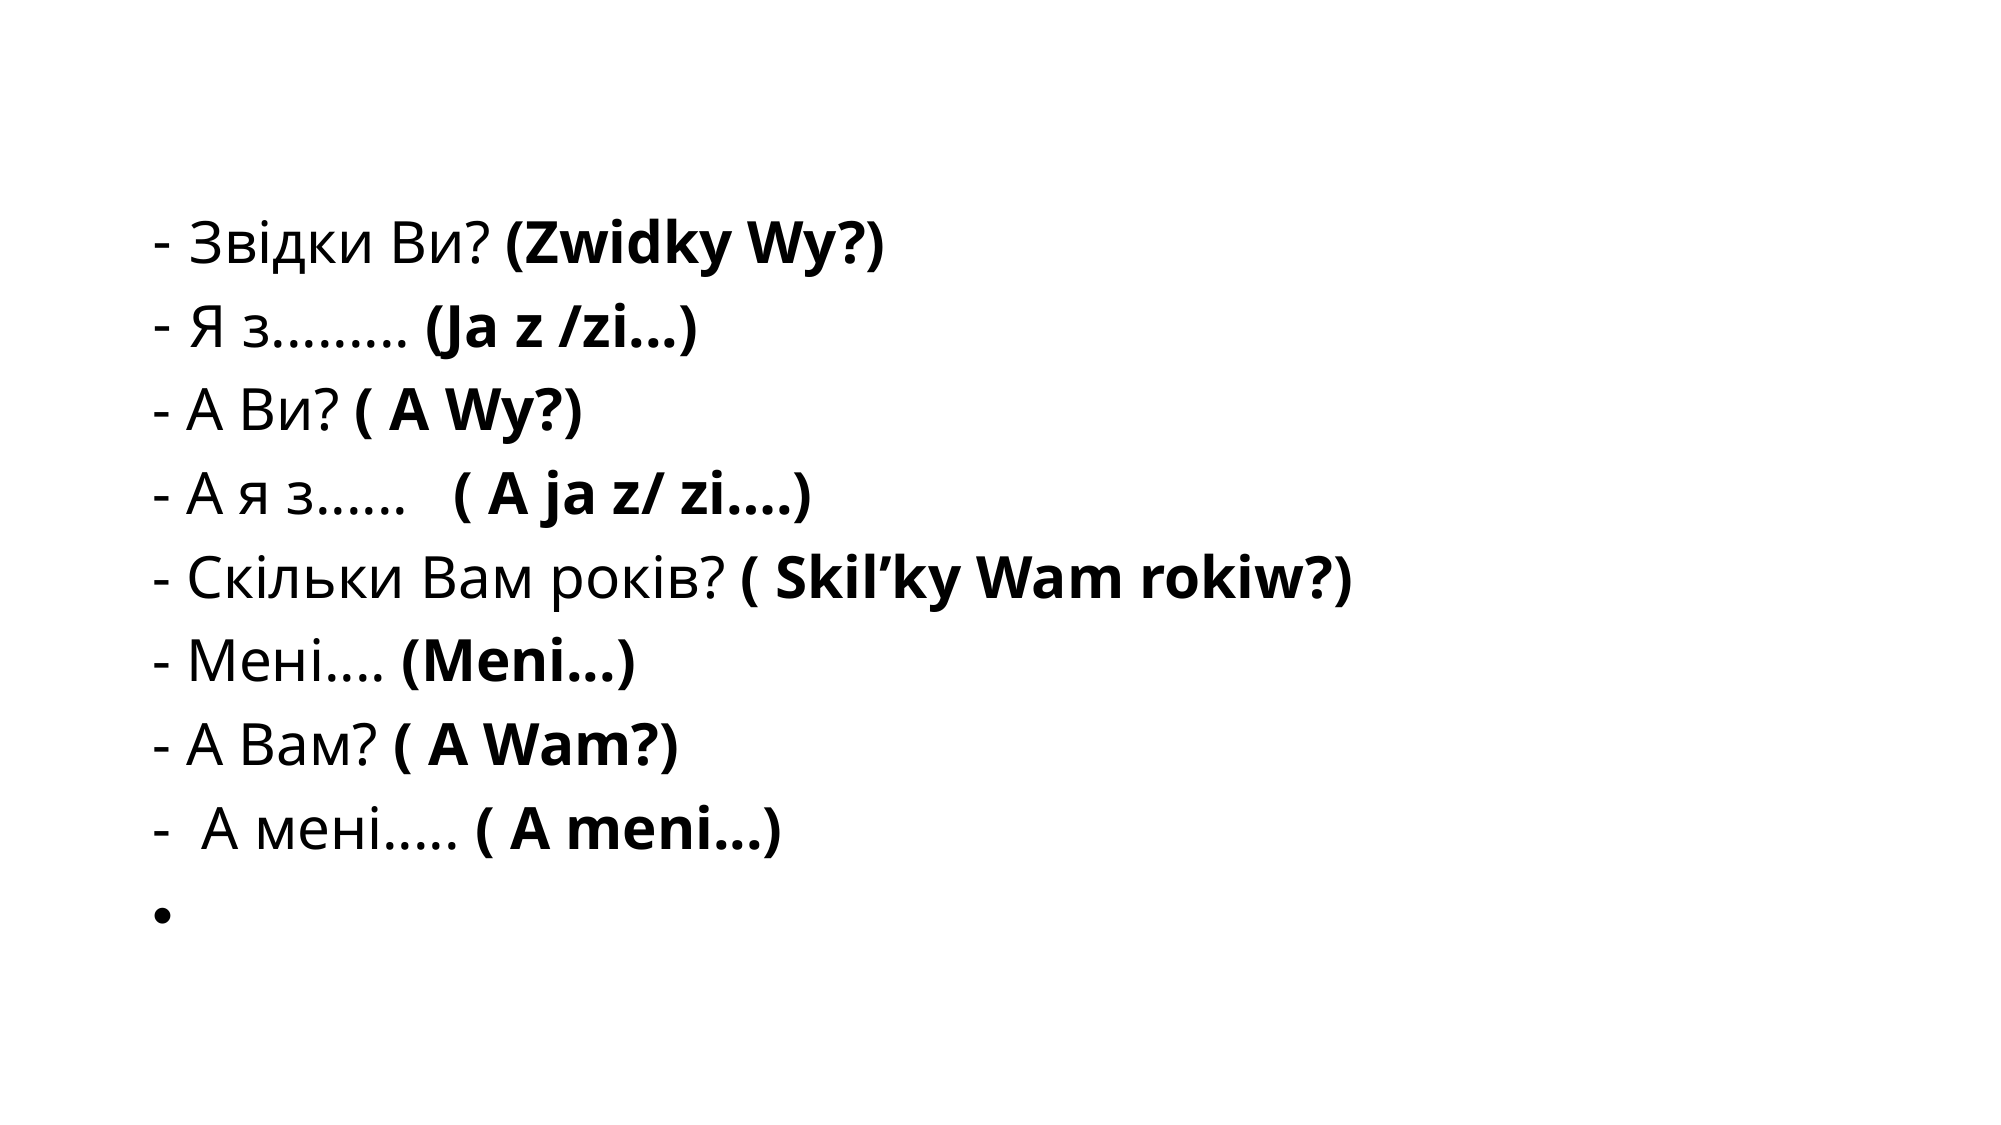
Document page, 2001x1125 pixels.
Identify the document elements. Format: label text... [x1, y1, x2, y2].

list Звідки Ви? (Zwidky Wy?) Я з......... (Ja z /zi...) - А Ви? ( A Wy?) - А я з...... ( A ja z/ zi….) - Скільки Вам років? ( Skil’ky Wam rokiw?) - Мені.... (Meni...) - А Вам? ( A Wam?) - А мені..... ( A meni...) [137, 205, 1863, 920]
